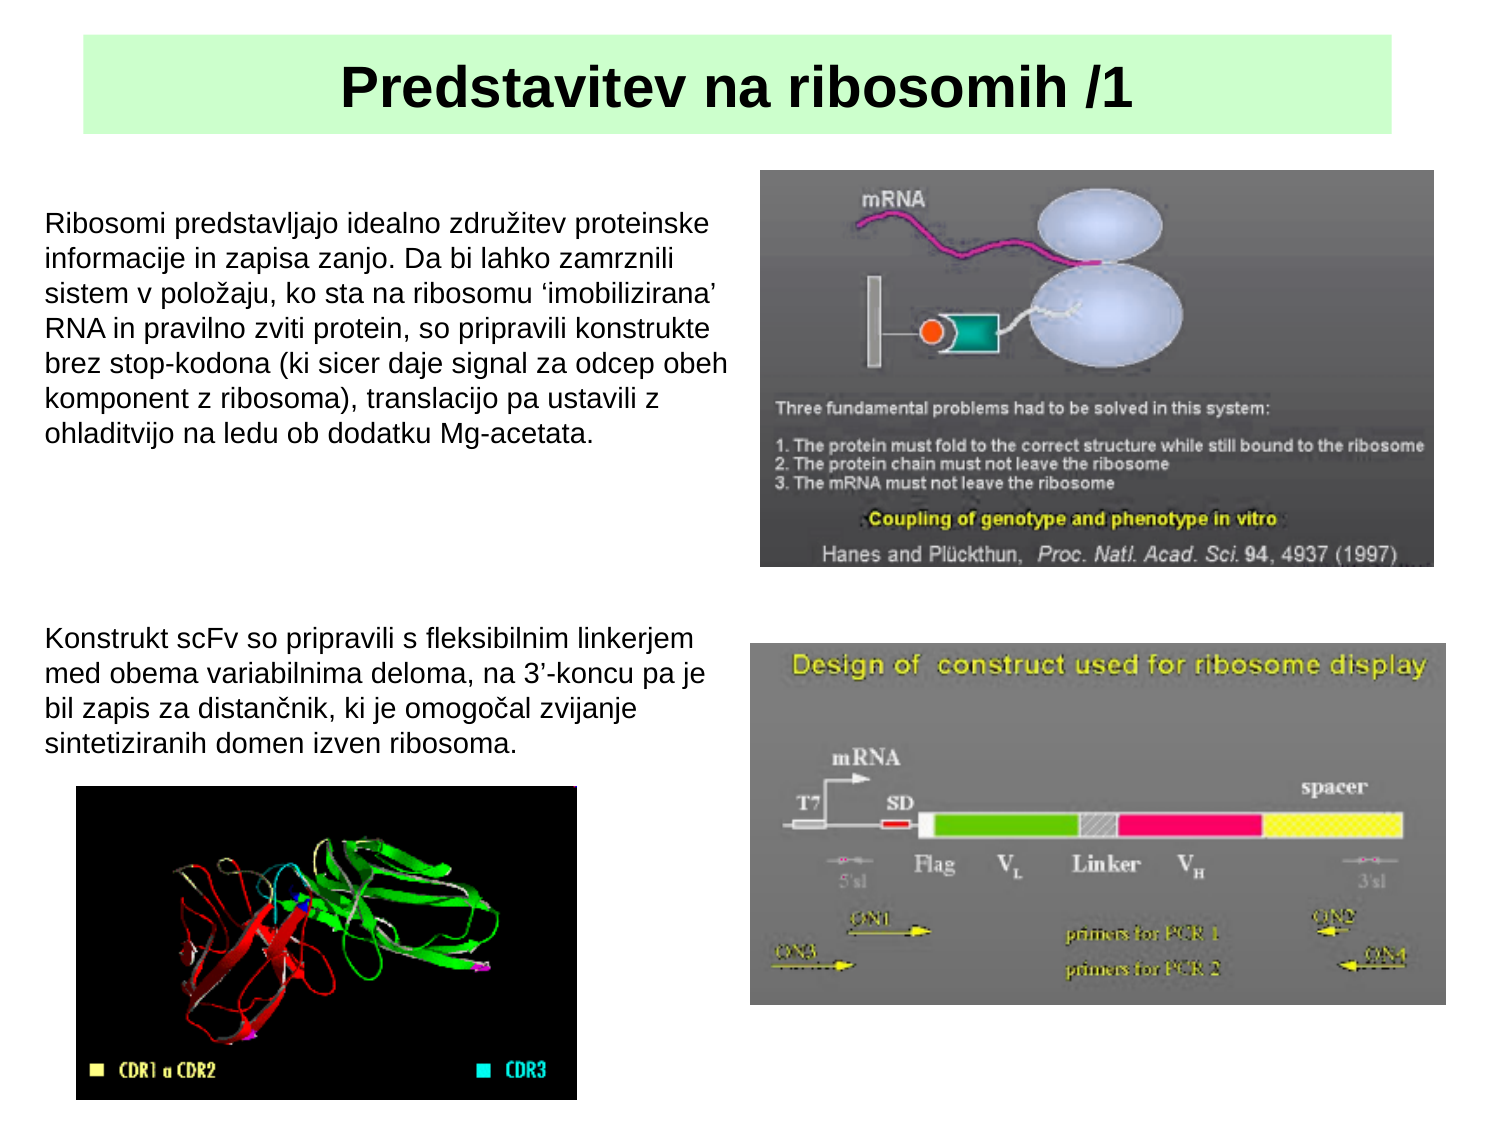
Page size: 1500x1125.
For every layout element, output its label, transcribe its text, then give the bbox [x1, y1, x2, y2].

chart [750, 645, 1447, 1007]
list Ribosomi predstavljajo idealno združitev proteinske informacije in zapisa zanjo. Da bi lahko zamrznili sistem v položaju, ko sta na ribosomu ‘imobilizirana’ RNA in pravilno zviti protein, so pripravili konstrukte brez stop-kodona (ki sicer daje signal za odcep obeh komponent z ribosoma), translacijo pa ustavili z ohladitvijo na ledu ob dodatku Mg-acetata. Konstrukt scFv so pripravili s fleksibilnim linkerjem med obema variabilnima deloma, na 3’-koncu pa je bil zapis za distančnik, ki je omogočal zvijanje sintetiziranih domen izven ribosoma. [29, 196, 750, 1082]
picture [76, 786, 577, 1100]
picture [760, 170, 1434, 567]
chart [761, 172, 1435, 569]
title Predstavitev na ribosomih /1 [83, 34, 1392, 134]
picture [750, 643, 1446, 1005]
